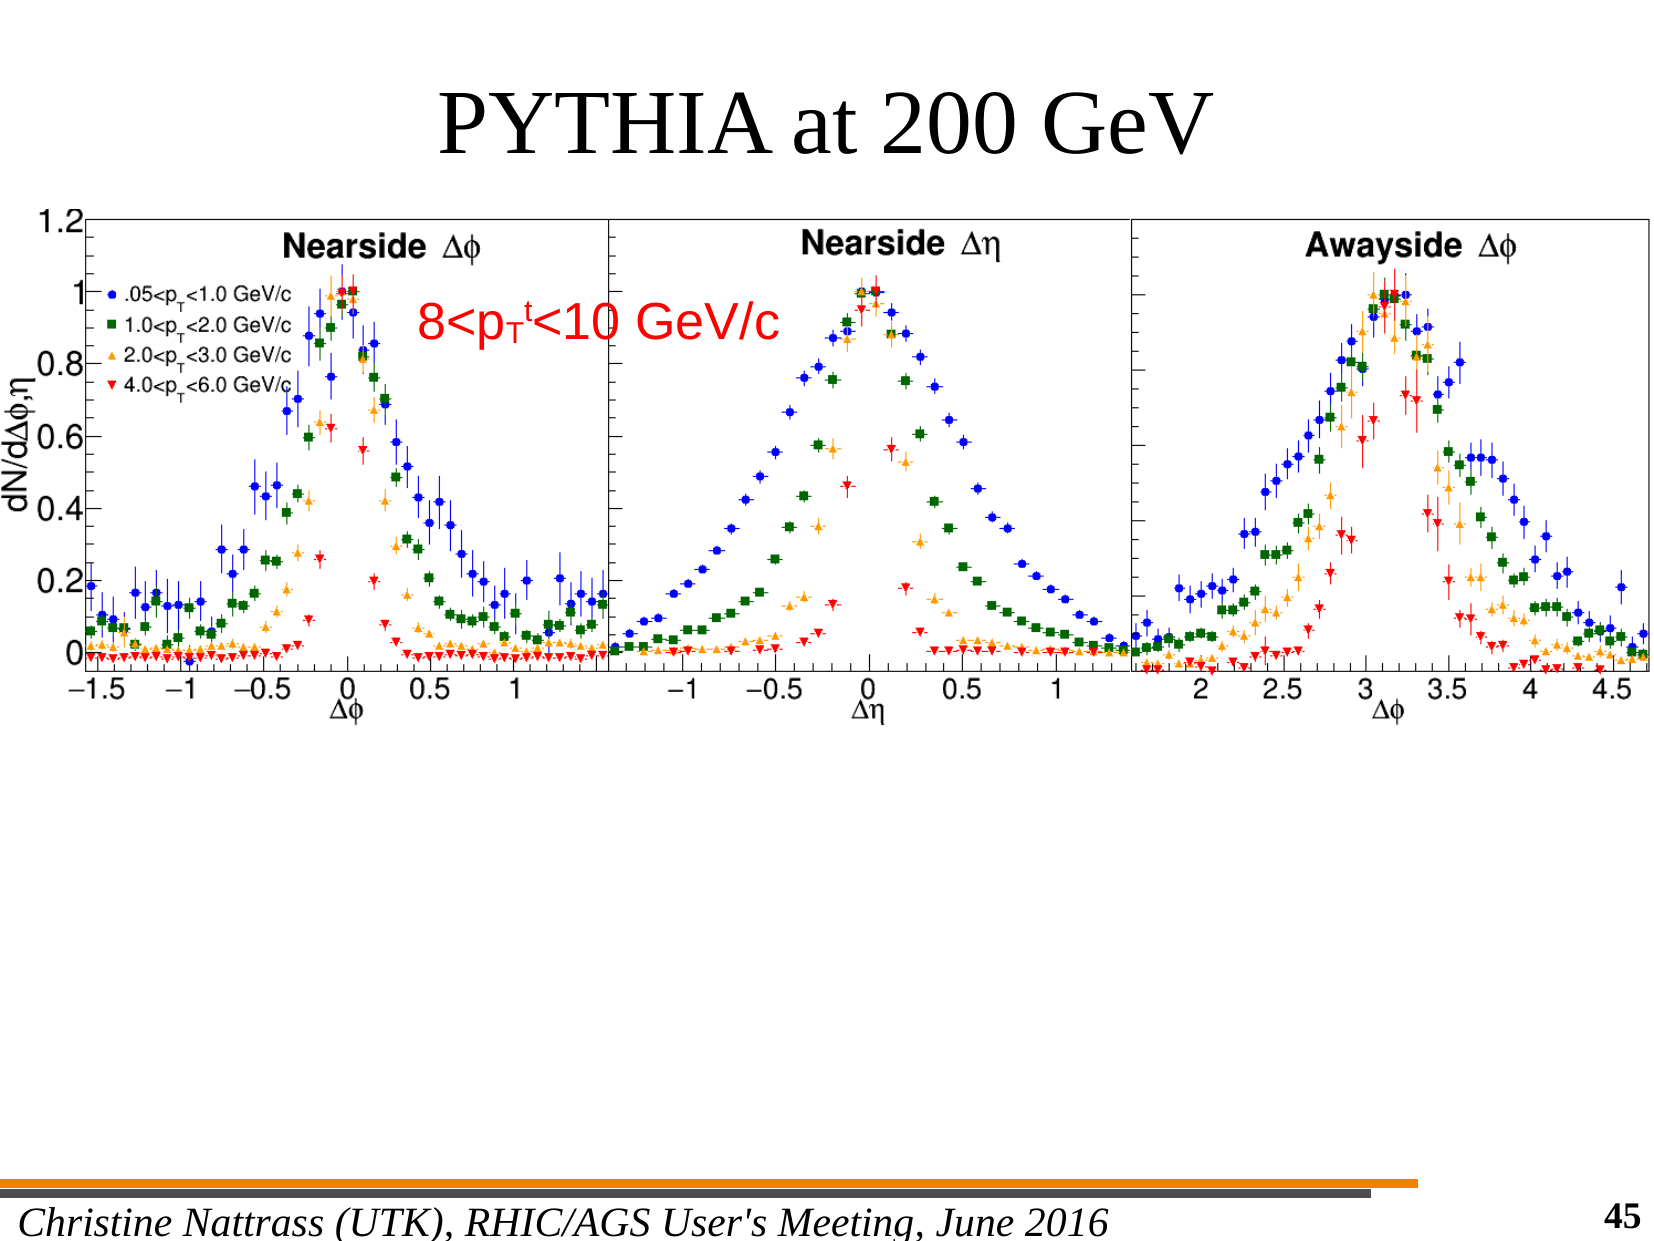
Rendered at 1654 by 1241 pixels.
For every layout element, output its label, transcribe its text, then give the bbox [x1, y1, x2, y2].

text_box 8<pTt<10 GeV/c [402, 285, 913, 436]
picture [0, 209, 1654, 734]
title PYTHIA at 200 GeV [82, 49, 1571, 196]
